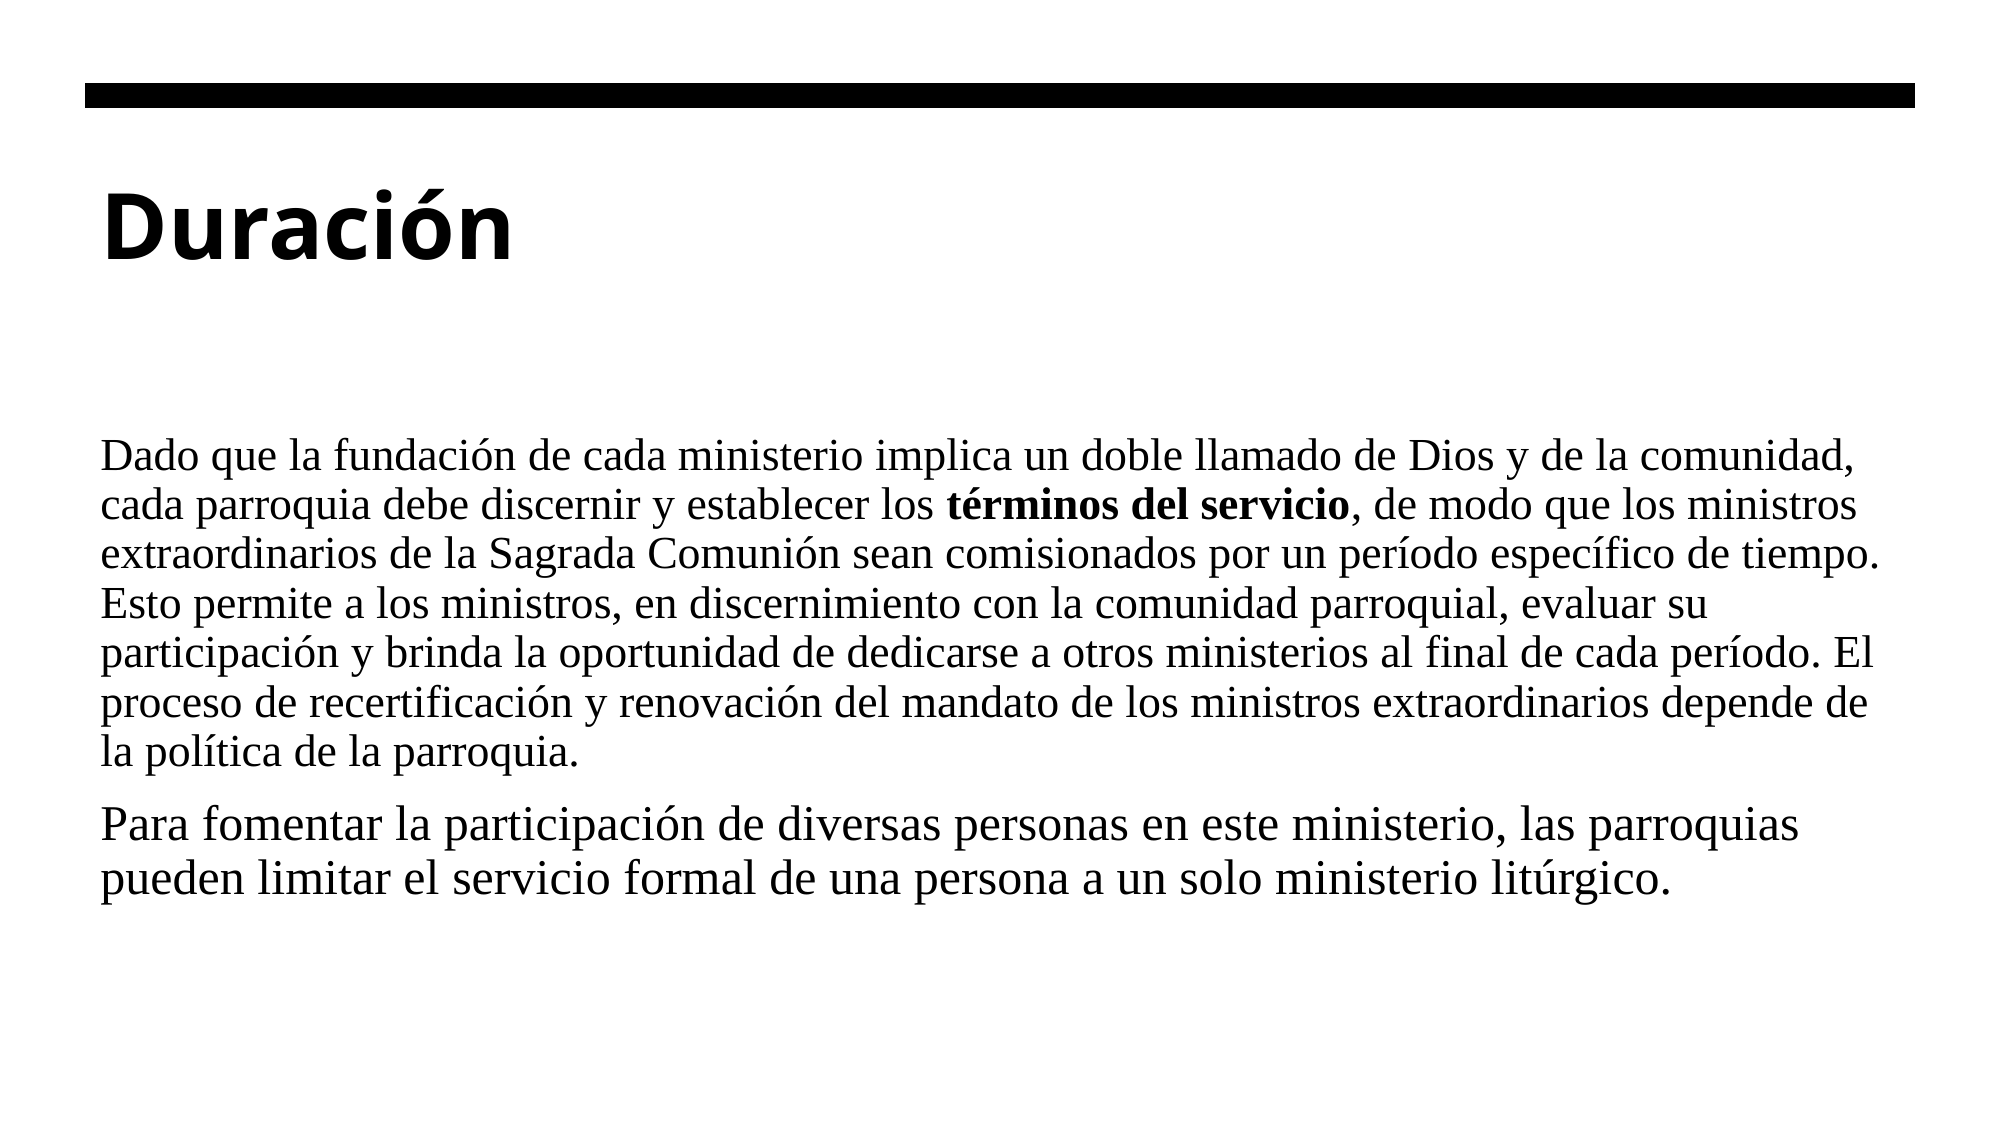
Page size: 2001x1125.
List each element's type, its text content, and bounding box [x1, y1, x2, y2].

title Duración [85, 160, 1916, 401]
list Dado que la fundación de cada ministerio implica un doble llamado de Dios y de la comunidad, cada parroquia debe discernir y establecer los términos del servicio, de modo que los ministros extraordinarios de la Sagrada Comunión sean comisionados por un período específico de tiempo. Esto permite a los ministros, en discernimiento con la comunidad parroquial, evaluar su participación y brinda la oportunidad de dedicarse a otros ministerios al final de cada período. El proceso de recertificación y renovación del mandato de los ministros extraordinarios depende de la política de la parroquia. Para fomentar la participación de diversas personas en este ministerio, las parroquias pueden limitar el servicio formal de una persona a un solo ministerio litúrgico. [85, 423, 1916, 1089]
